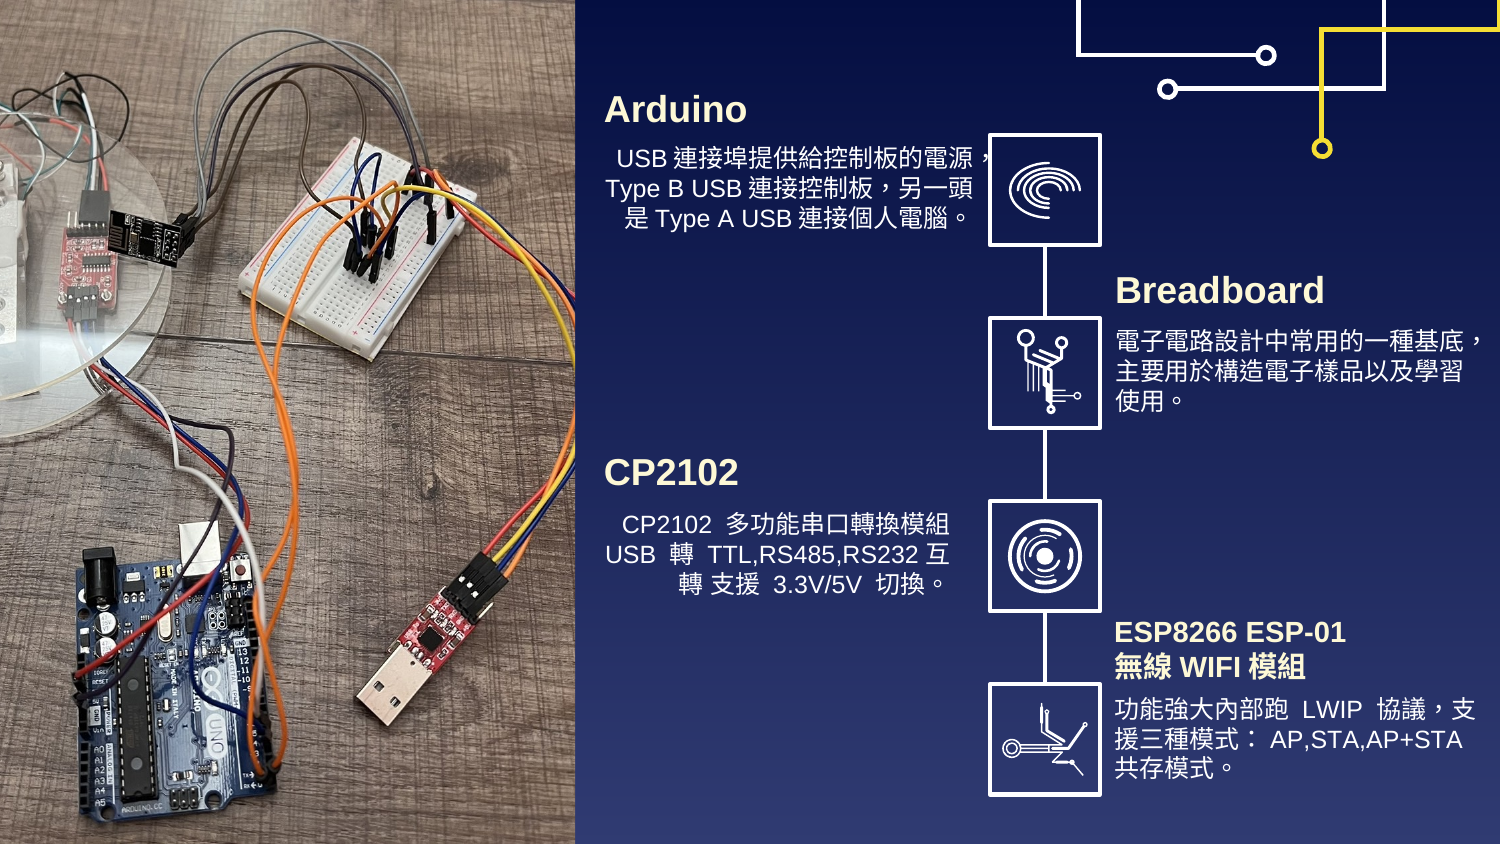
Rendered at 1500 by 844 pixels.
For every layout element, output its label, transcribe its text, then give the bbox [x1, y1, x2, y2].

text_box CP2102 多功能串口轉換模組 USB 轉 TTL,RS485,RS232互轉 支援 3.3V/5V 切換。 [590, 501, 991, 608]
text_box [1007, 519, 1083, 594]
text_box Breadboard [1100, 258, 1500, 320]
text_box ESP8266 ESP-01 無線WIFI模組 [1099, 606, 1500, 692]
text_box 功能強大內部跑 LWIP 協議，支援三種模式：AP,STA,AP+STA 共存模式。 [1099, 692, 1500, 792]
text_box [1016, 167, 1082, 210]
text_box 電子電路設計中常用的一種基底，主要用於構造電子樣品以及學習使用。 [1100, 320, 1500, 425]
text_box USB連接埠提供給控制板的電源，Type B USB連接控制板，另一頭是Type A USB連接個人電腦。 [588, 139, 989, 242]
text_box [1016, 328, 1082, 415]
text_box [1002, 702, 1088, 776]
text_box [1035, 180, 1062, 200]
text_box CP2102 [588, 440, 989, 501]
picture [0, 0, 576, 844]
text_box [1008, 161, 1051, 219]
text_box Arduino [588, 77, 989, 139]
